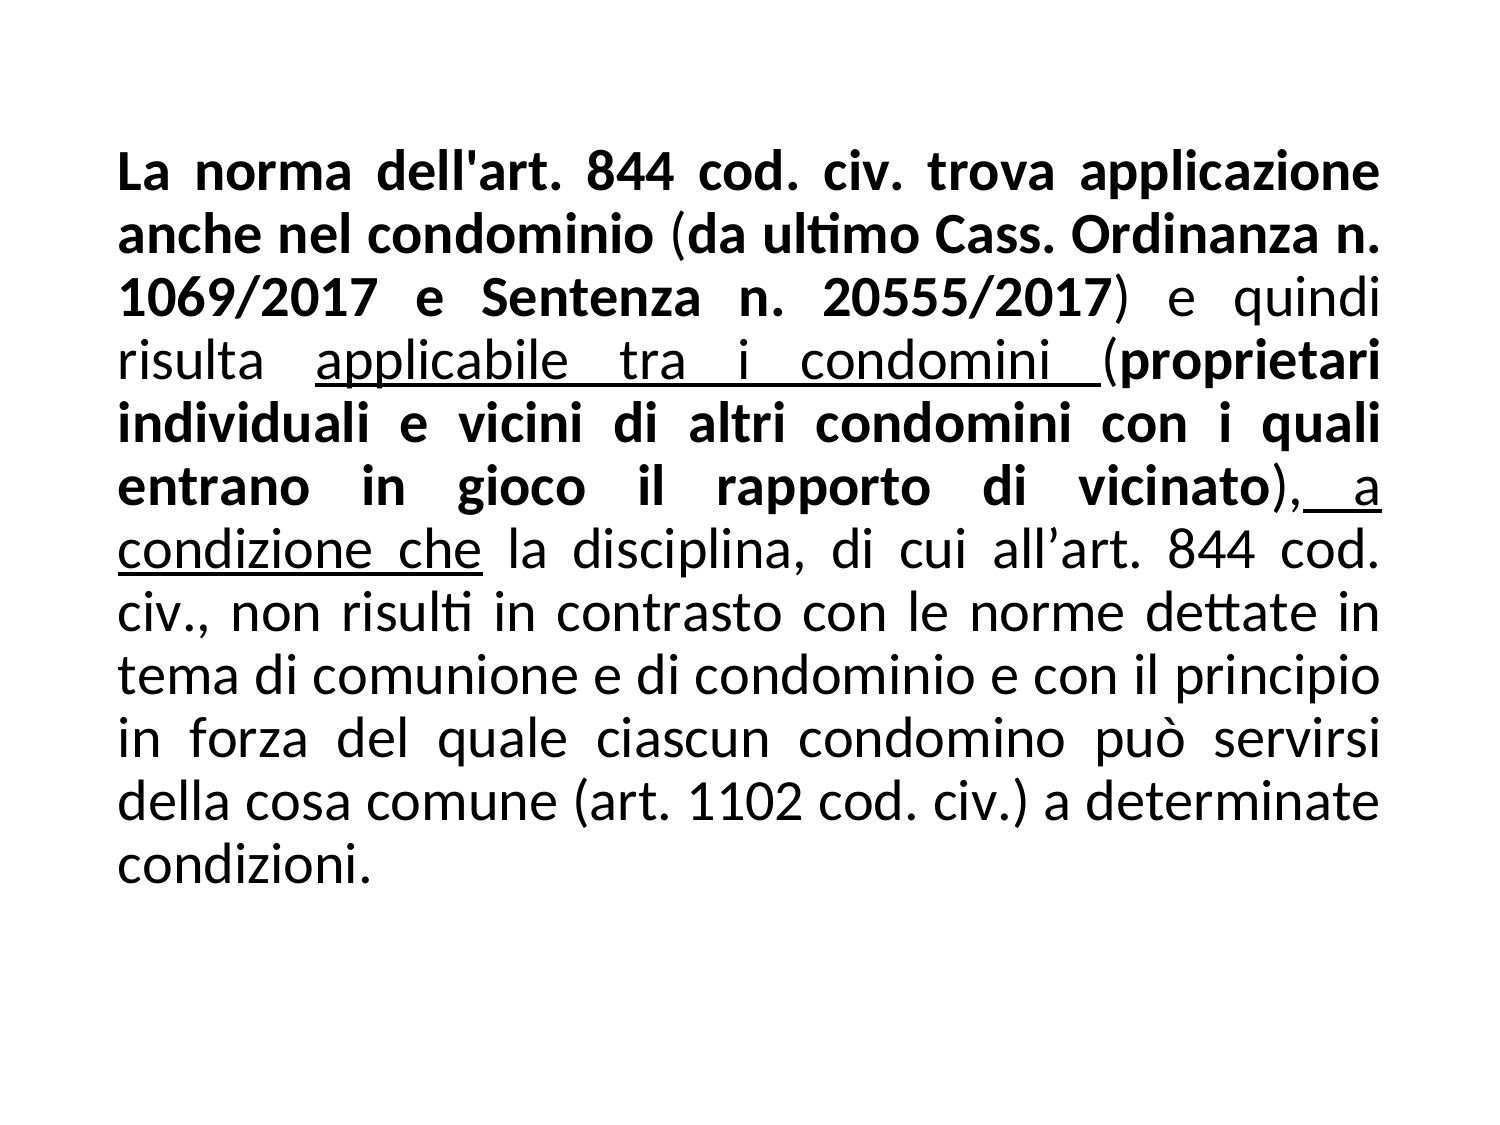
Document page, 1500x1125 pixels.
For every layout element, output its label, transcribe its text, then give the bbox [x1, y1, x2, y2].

list La norma dell'art. 844 cod. civ. trova applicazione anche nel condominio (da ultimo Cass. Ordinanza n. 1069/2017 e Sentenza n. 20555/2017) e quindi risulta applicabile tra i condomini (proprietari individuali e vicini di altri condomini con i quali entrano in gioco il rapporto di vicinato), a condizione che la disciplina, di cui all’art. 844 cod. civ., non risulti in contrasto con le norme dettate in tema di comunione e di condominio e con il principio in forza del quale ciascun condomino può servirsi della cosa comune (art. 1102 cod. civ.) a determinate condizioni. [103, 47, 1397, 1014]
